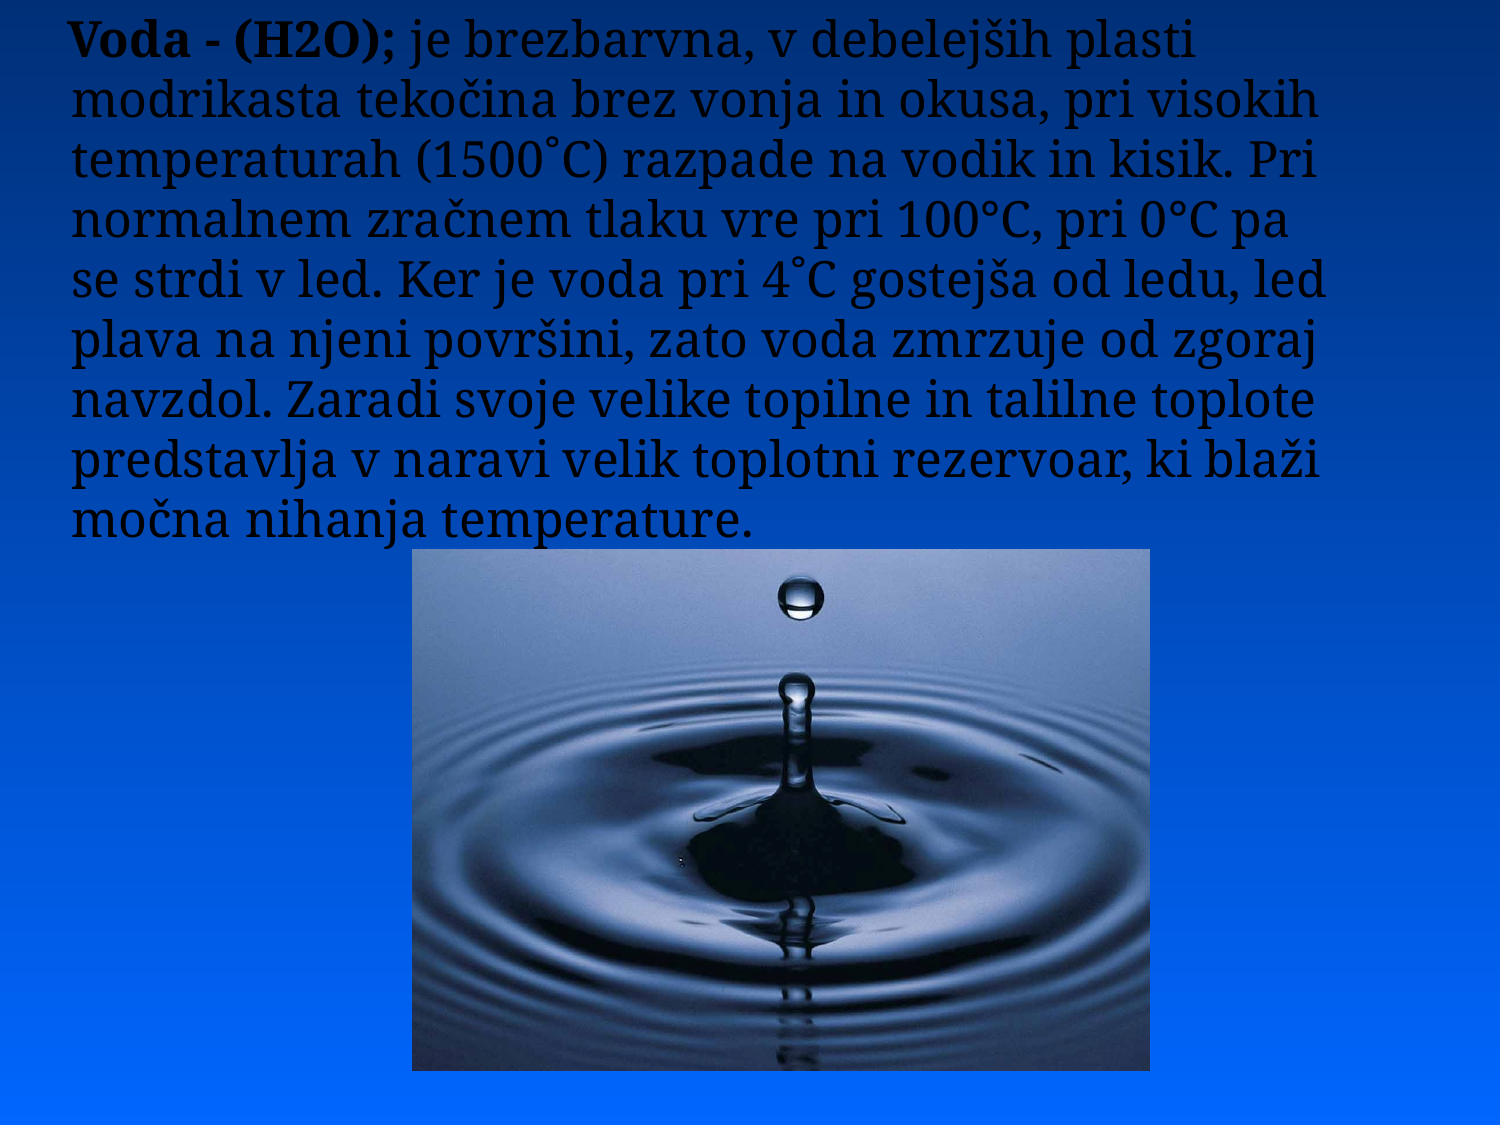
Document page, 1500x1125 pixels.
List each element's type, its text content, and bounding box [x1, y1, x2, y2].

list Voda - (H2O); je brezbarvna, v debelejših plasti modrikasta tekočina brez vonja in okusa, pri visokih temperaturah (1500˚C) razpade na vodik in kisik. Pri normalnem zračnem tlaku vre pri 100°C, pri 0°C pa se strdi v led. Ker je voda pri 4˚C gostejša od ledu, led plava na njeni površini, zato voda zmrzuje od zgoraj navzdol. Zaradi svoje velike topilne in talilne toplote predstavlja v naravi velik toplotni rezervoar, ki blaži močna nihanja temperature. [0, 0, 1350, 743]
picture [412, 549, 1150, 1071]
